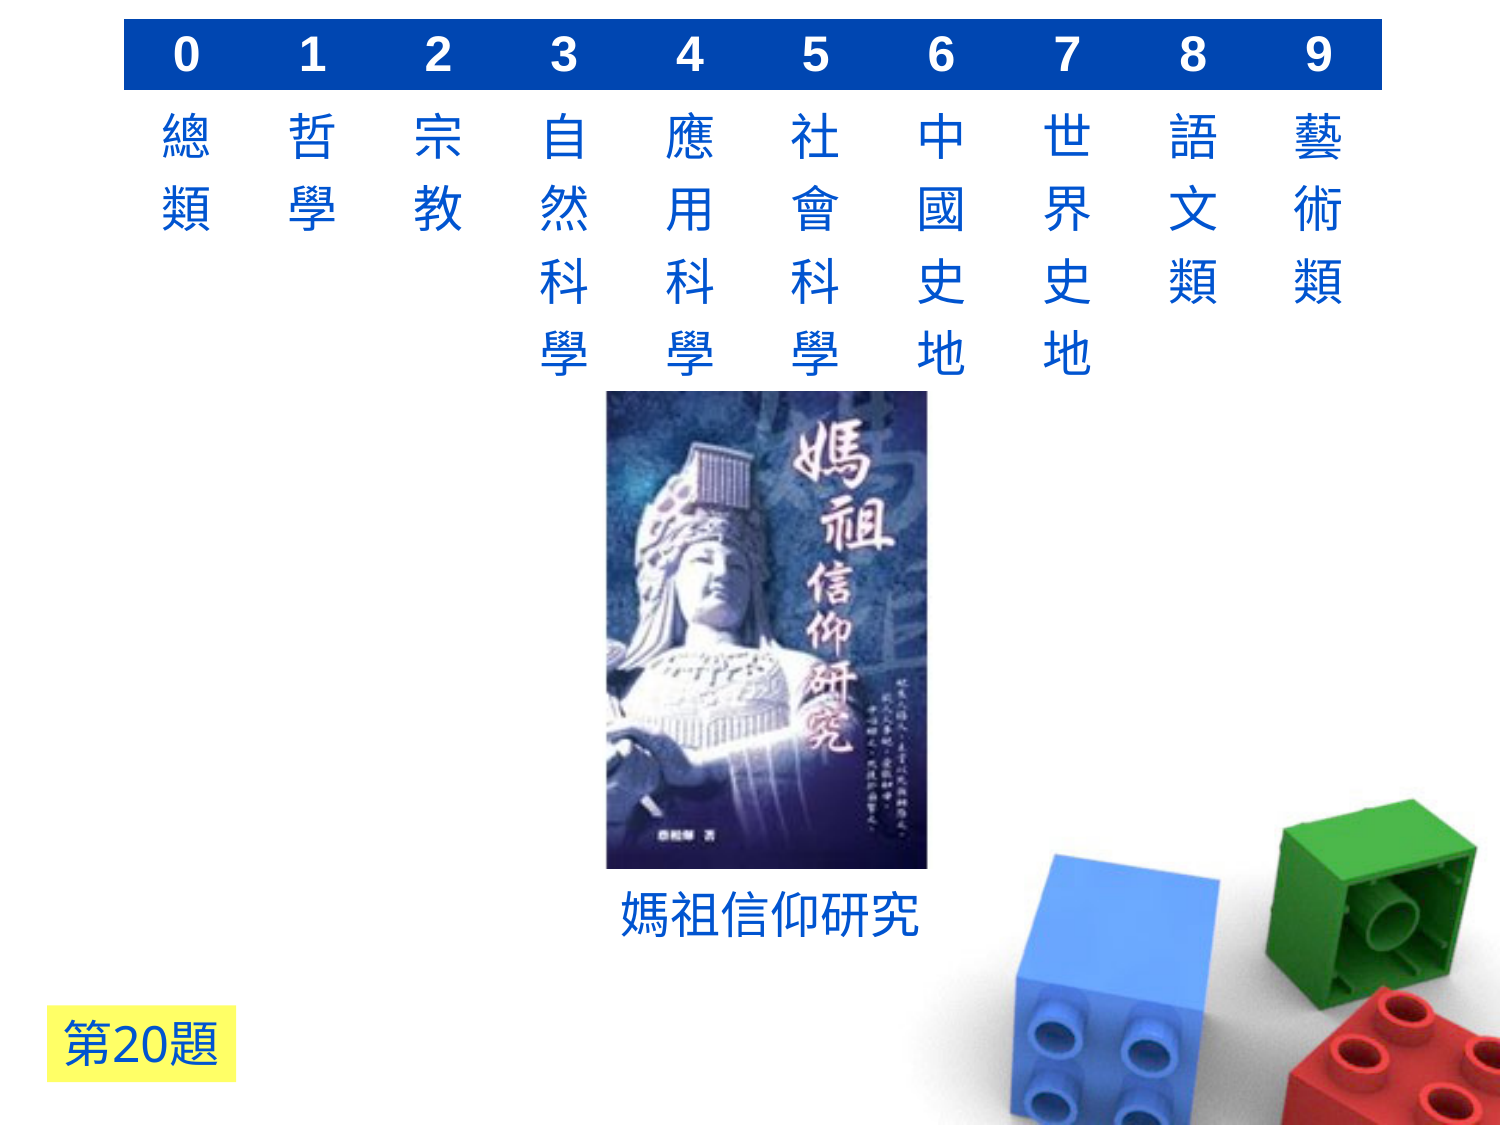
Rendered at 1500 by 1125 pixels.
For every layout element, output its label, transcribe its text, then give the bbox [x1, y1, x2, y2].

table_cell 應用科學 [627, 90, 753, 391]
table_header 8 [1130, 19, 1256, 90]
table_cell 總類 [124, 90, 250, 395]
picture [249, 187, 1500, 1125]
table_header 4 [627, 19, 753, 90]
table_header 9 [1256, 19, 1382, 90]
table_header 3 [501, 19, 627, 90]
table_header 0 [124, 19, 250, 90]
table_header 7 [1004, 19, 1130, 90]
table_cell 哲學 [250, 90, 376, 395]
table_cell 世界史地 [1004, 90, 1130, 395]
table_header 6 [879, 19, 1004, 90]
table_header 5 [753, 19, 879, 90]
table_cell 自然科學 [501, 90, 627, 395]
table_cell 語文類 [1130, 90, 1256, 395]
text_box 媽祖信仰研究 [596, 876, 945, 952]
table_header 1 [250, 19, 376, 90]
table_cell 中國史地 [879, 90, 1004, 395]
table_header 2 [376, 19, 501, 90]
table_cell 社會科學 [753, 90, 879, 391]
table_cell 宗教 [376, 90, 501, 395]
table_cell 藝術類 [1256, 90, 1382, 395]
text_box 第20題 [47, 1005, 237, 1083]
